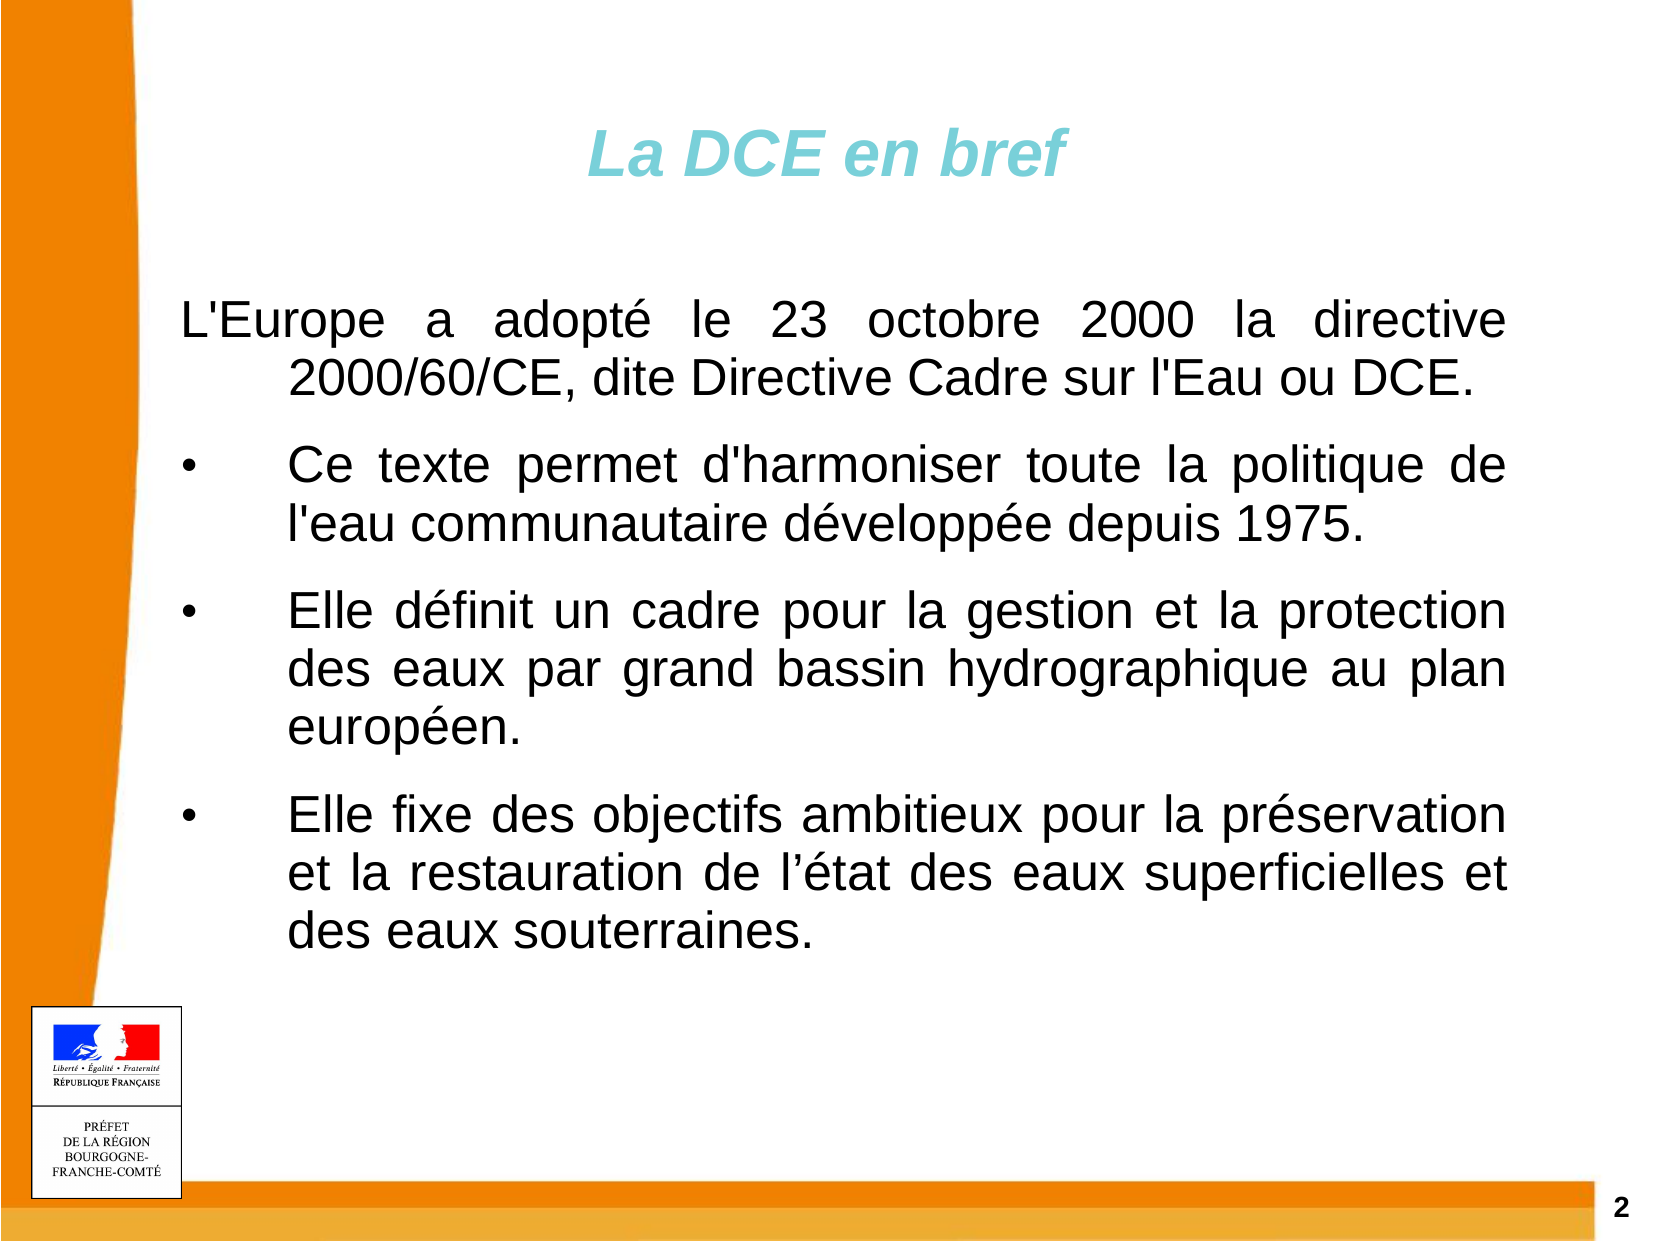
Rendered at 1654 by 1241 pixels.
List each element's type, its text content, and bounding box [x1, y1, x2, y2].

picture [1, 0, 1654, 1241]
list L'Europe a adopté le 23 octobre 2000 la directive 2000/60/CE, dite Directive Cadre sur l'Eau ou DCE. • Ce texte permet d'harmoniser toute la politique de l'eau communautaire développée depuis 1975. • Elle définit un cadre pour la gestion et la protection des eaux par grand bassin hydrographique au plan européen. • Elle fixe des objectifs ambitieux pour la préservation et la restauration de l’état des eaux superficielles et des eaux souterraines. [179, 290, 1509, 1010]
title La DCE en bref [82, 49, 1571, 257]
